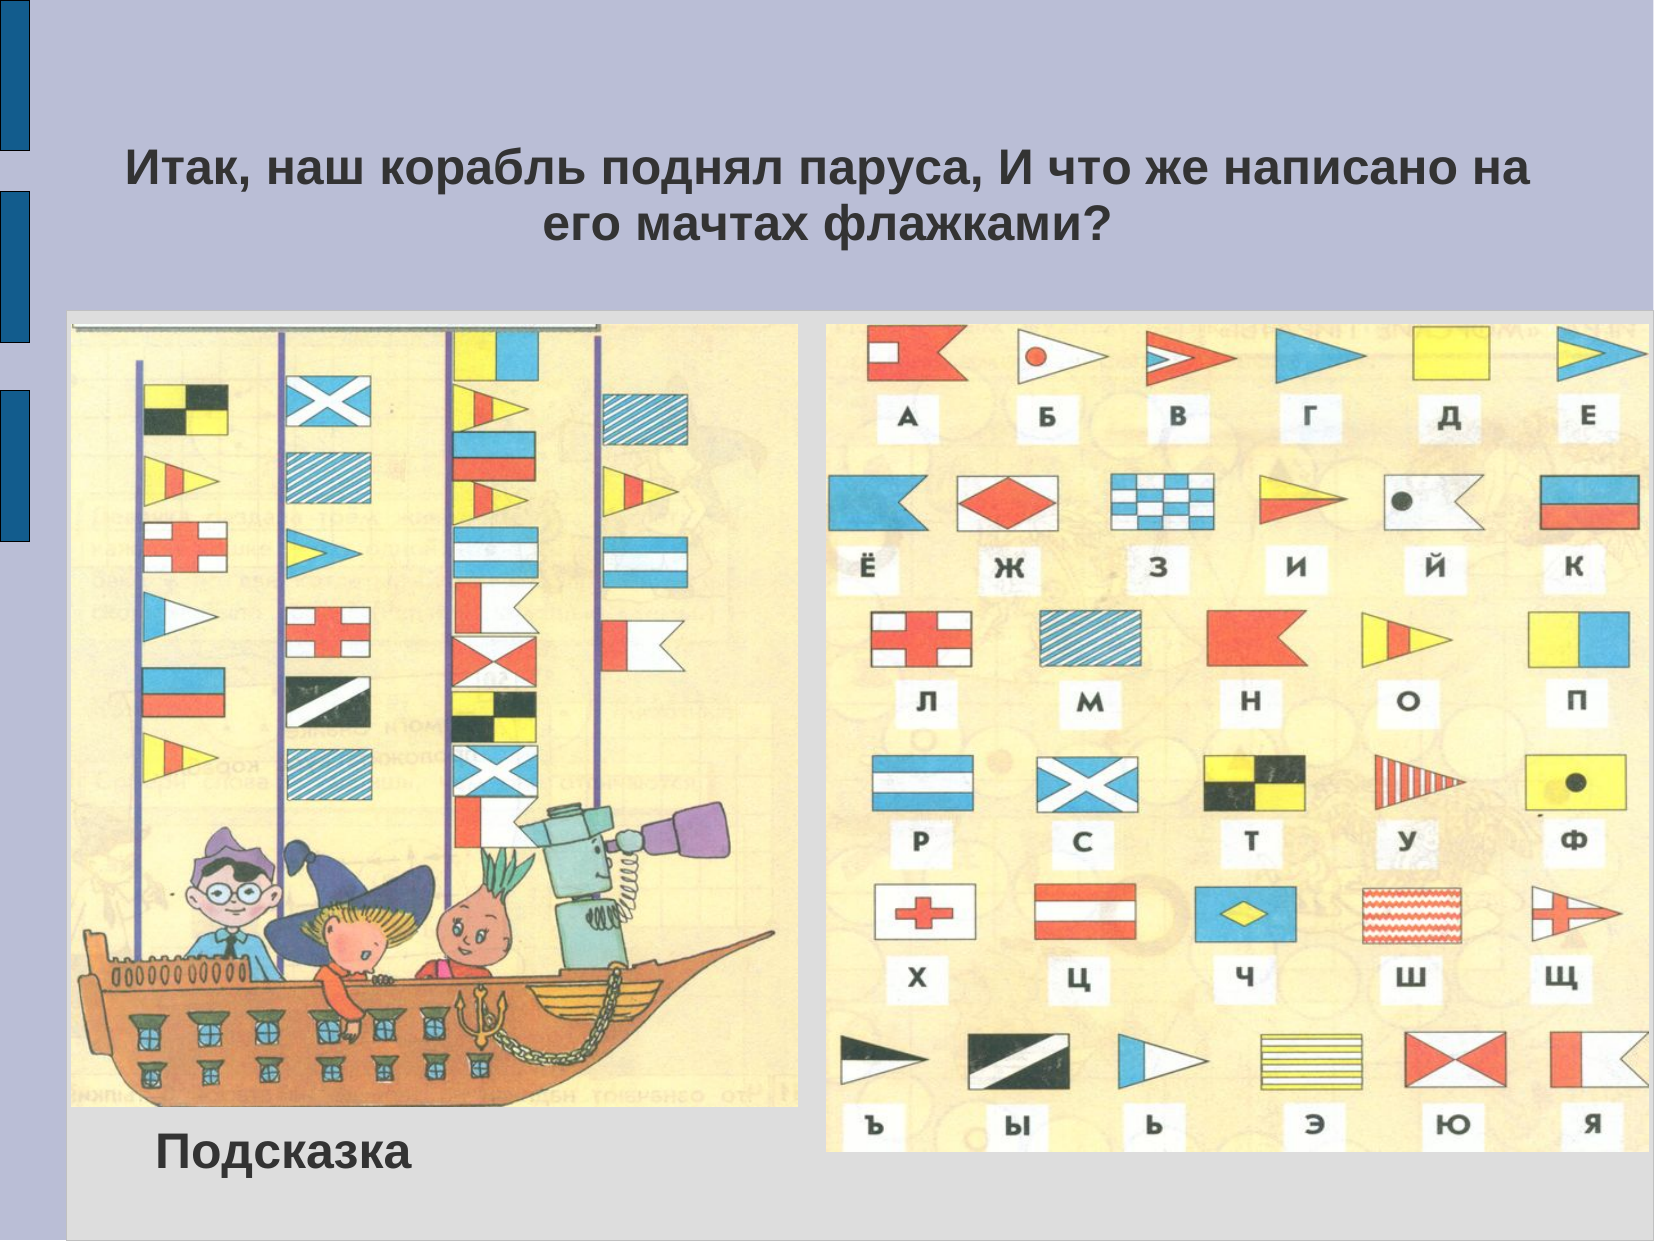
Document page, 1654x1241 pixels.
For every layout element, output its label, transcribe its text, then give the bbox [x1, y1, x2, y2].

title Итак, наш корабль поднял паруса, И что же написано на его мачтах флажками? [121, 91, 1534, 299]
title Подсказка [93, 1122, 473, 1182]
picture [71, 324, 798, 1107]
picture [826, 324, 1649, 1152]
